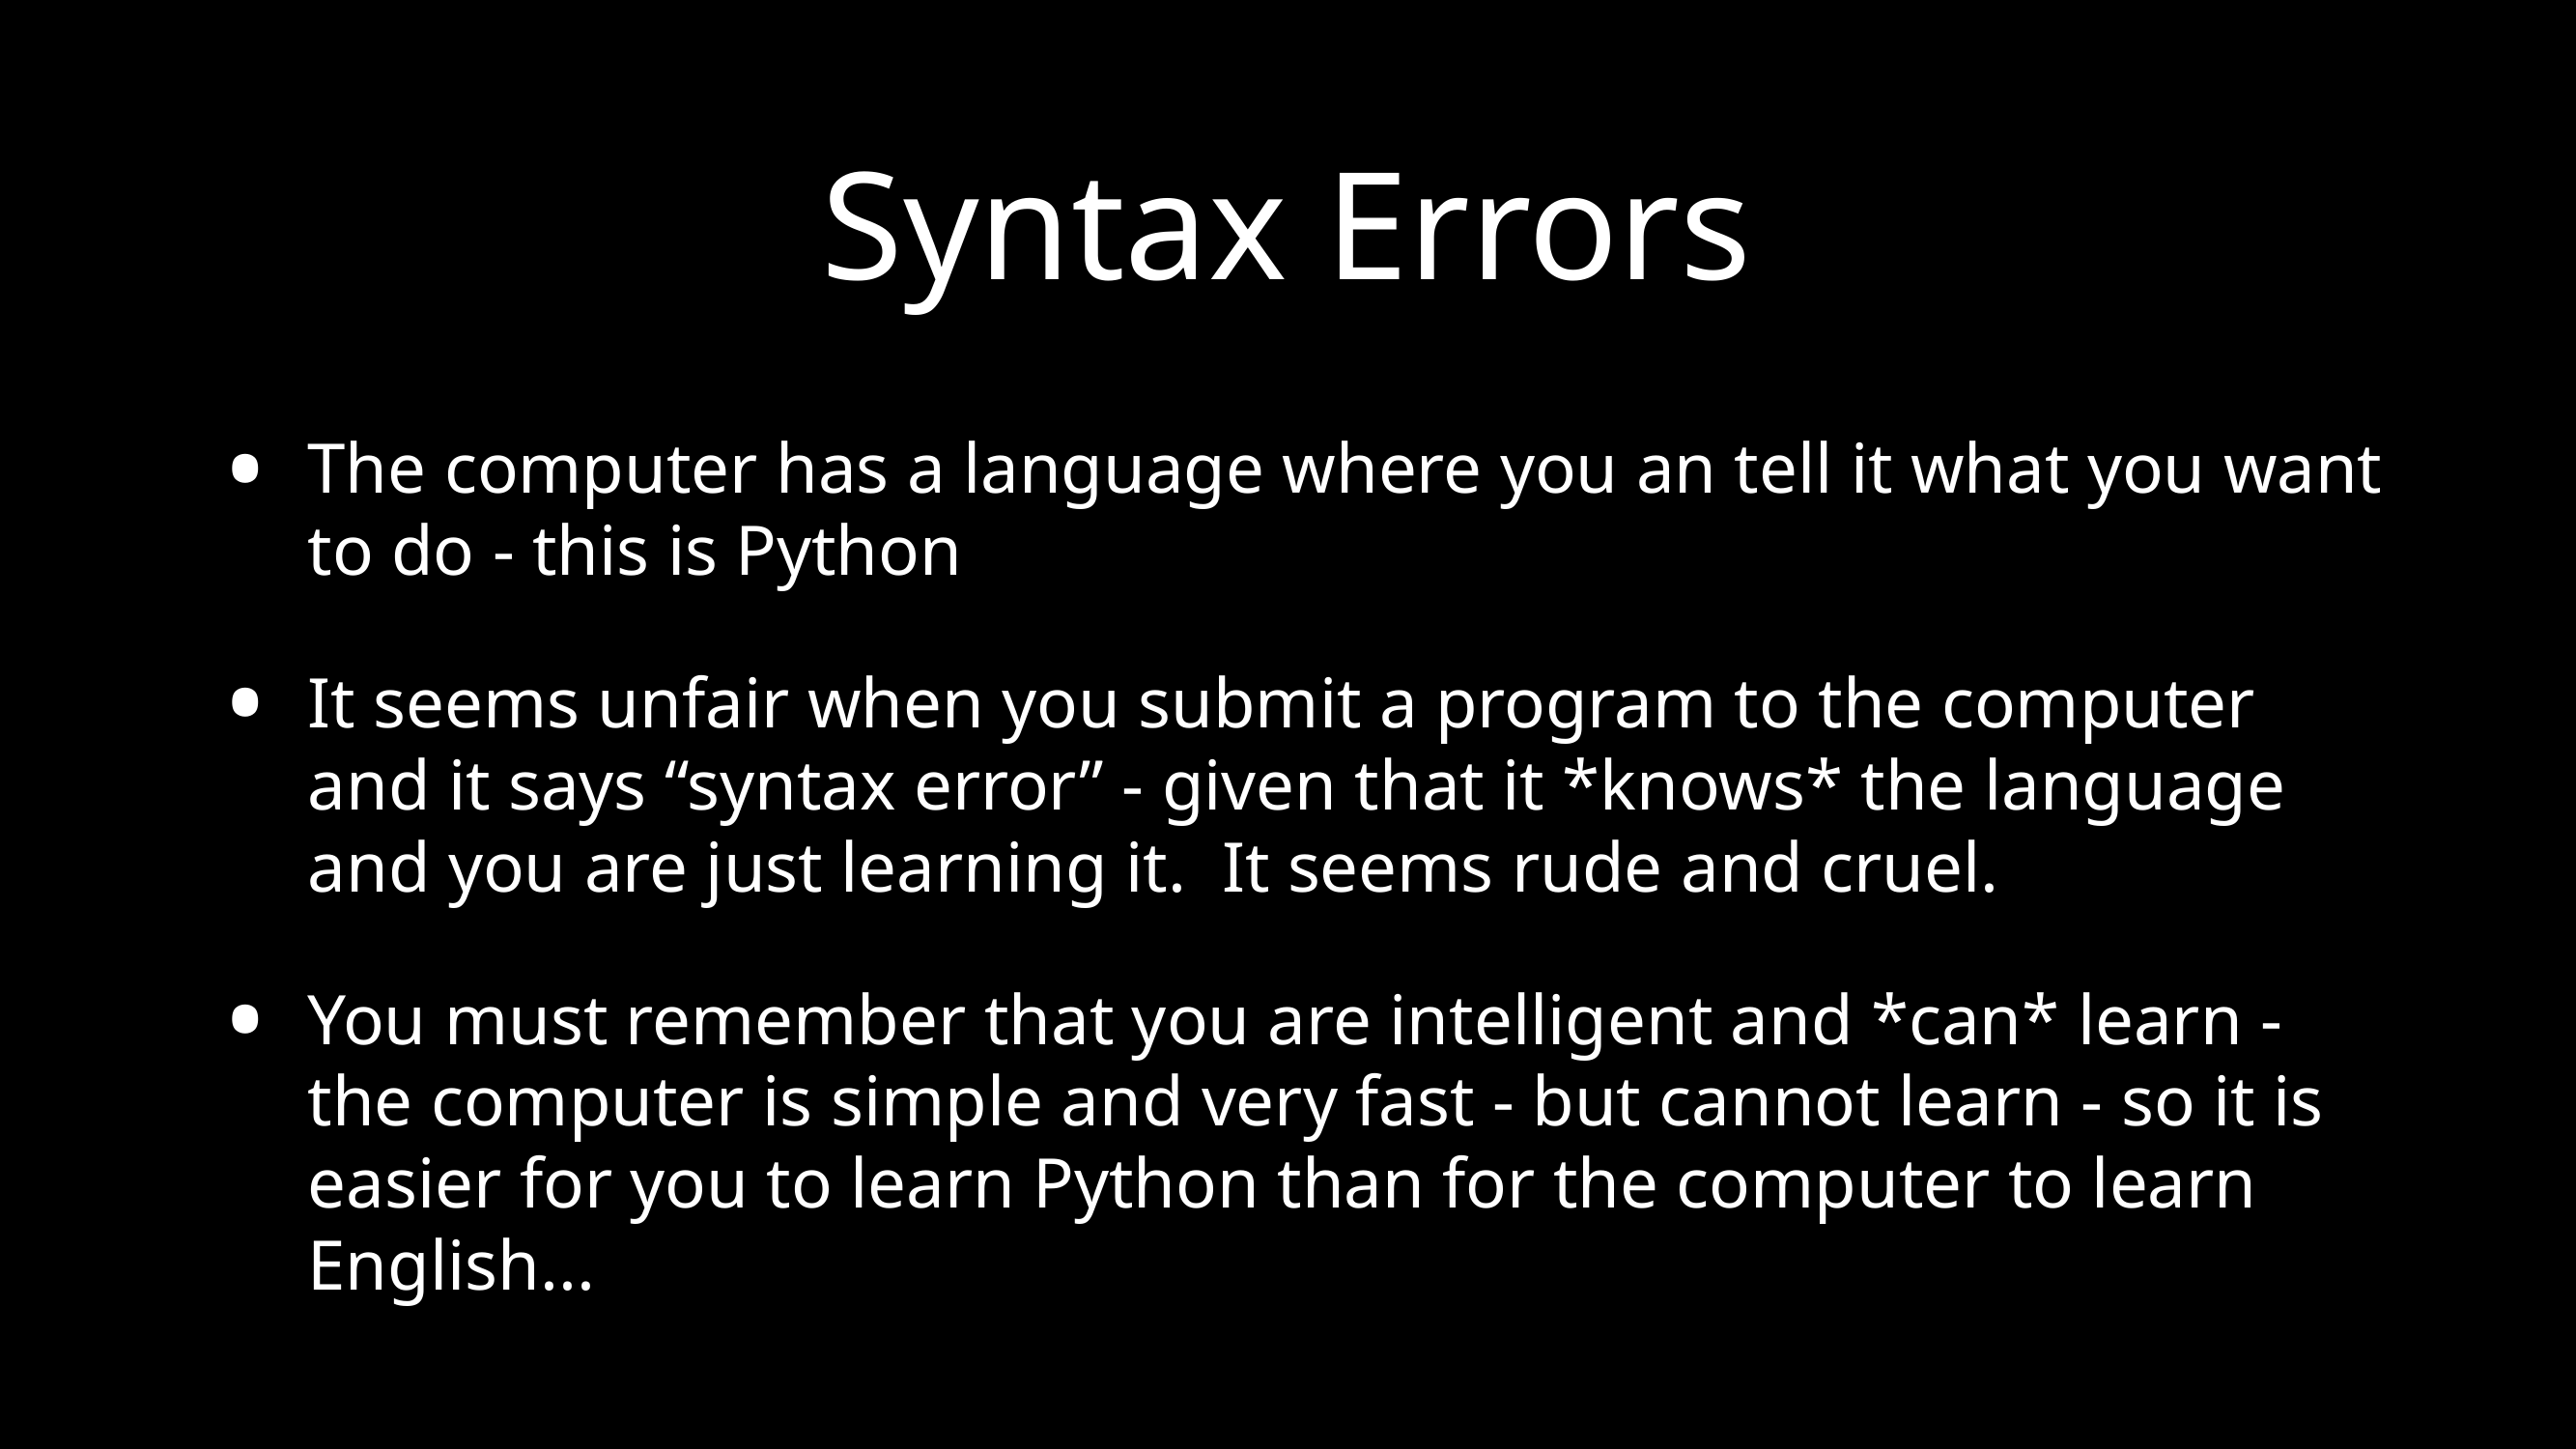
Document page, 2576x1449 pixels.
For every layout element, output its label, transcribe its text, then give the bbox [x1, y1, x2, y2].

list The computer has a language where you an tell it what you want to do - this is Python It seems unfair when you submit a program to the computer and it says “syntax error” - given that it *knows* the language and you are just learning it. It seems rude and cruel. You must remember that you are intelligent and *can* learn - the computer is simple and very fast - but cannot learn - so it is easier for you to learn Python than for the computer to learn English... [183, 412, 2392, 1317]
title Syntax Errors [183, 38, 2392, 403]
